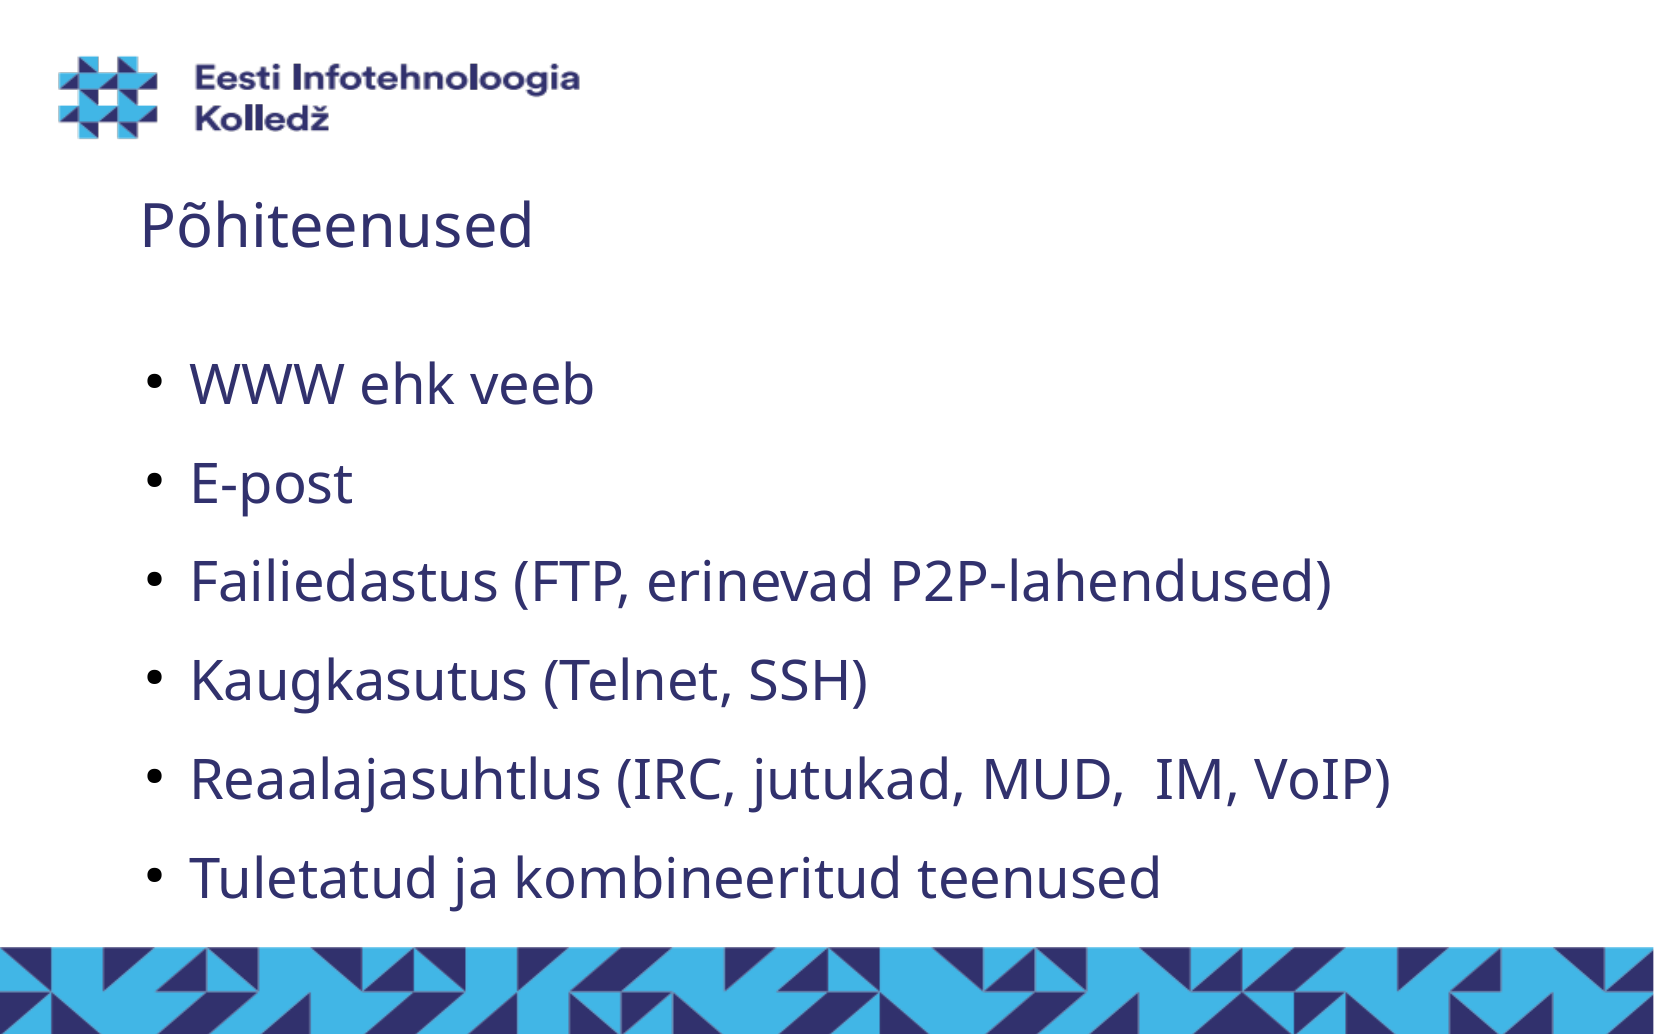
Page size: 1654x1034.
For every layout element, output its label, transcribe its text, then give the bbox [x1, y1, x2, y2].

list WWW ehk veeb E-post Failiedastus (FTP, erinevad P2P-lahendused) Kaugkasutus (Telnet, SSH) Reaalajasuhtlus (IRC, jutukad, MUD, IM, VoIP) Tuletatud ja kombineeritud teenused [129, 344, 1548, 926]
title Põhiteenused [139, 137, 1548, 310]
